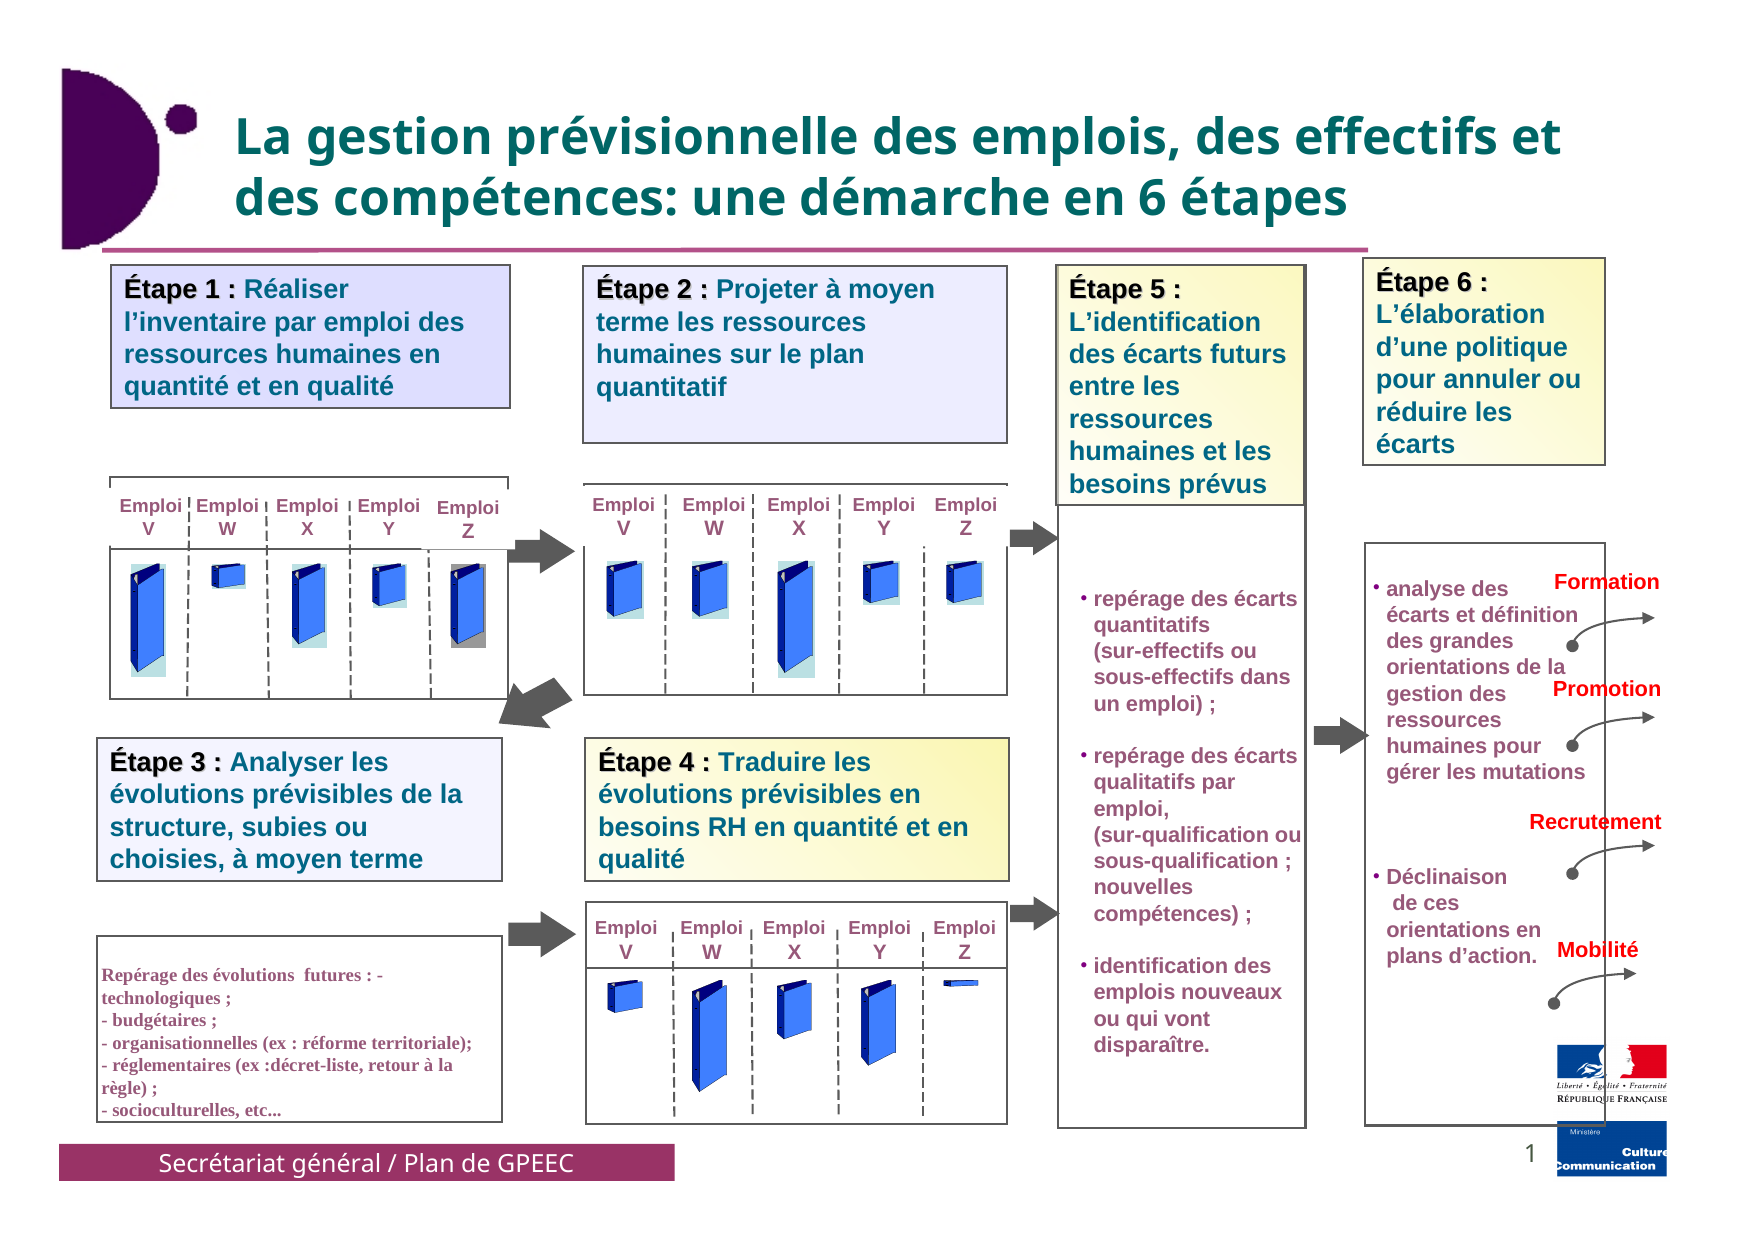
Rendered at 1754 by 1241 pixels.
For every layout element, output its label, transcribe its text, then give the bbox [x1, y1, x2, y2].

text_box [1314, 718, 1368, 753]
title La gestion prévisionnelle des emplois, des effectifs et des compétences: une démarche en 6 étapes [219, 45, 1605, 236]
text_box Emploi X [748, 485, 833, 546]
text_box Emploi V [573, 485, 663, 546]
text_box [509, 913, 575, 956]
text_box Emploi X [744, 909, 829, 970]
picture [1553, 1036, 1604, 1124]
text_box [584, 546, 1008, 695]
text_box Étape 6 : L’élaboration d’une politique pour annuler ou réduire les écarts [1363, 257, 1605, 466]
text_box Emploi Z [915, 486, 1017, 547]
text_box Étape 1 : Réaliser l’inventaire par emploi des ressources humaines en quantité et en qualité [111, 265, 510, 408]
text_box Étape 2 : Projeter à moyen terme les ressources humaines sur le plan quantitatif [583, 265, 1007, 444]
chart [372, 563, 408, 609]
chart [130, 563, 167, 678]
text_box Repérage des évolutions futures : -technologiques ; - budgétaires ; - organisationnelles (ex : réforme territoriale); - réglementaires (ex :décret-liste, retour à la règle) ; - socioculturelles, etc... [88, 956, 492, 1150]
text_box Formation [1541, 560, 1674, 600]
text_box Emploi W [663, 485, 748, 546]
text_box [109, 477, 509, 489]
text_box [1010, 522, 1058, 554]
text_box Emploi W [661, 909, 744, 970]
text_box Étape 4 : Traduire les évolutions prévisibles en besoins RH en quantité et en qualité [585, 738, 1009, 881]
text_box [109, 530, 574, 728]
text_box Emploi X [259, 487, 341, 546]
chart [863, 560, 901, 605]
text_box repérage des écarts quantitatifs (sur-effectifs ou sous-effectifs dans un emploi) ; repérage des écarts qualitatifs par emploi, (sur-qualification ou sous-qualification ; nouvelles compétences) ; identification des emplois nouveaux ou qui vont disparaître. [1067, 578, 1315, 1063]
chart [861, 980, 899, 1070]
text_box Emploi Z [914, 909, 1015, 970]
text_box Étape 5 : L’identification des écarts futurs entre les ressources humaines et les besoins prévus [1056, 265, 1304, 506]
chart [211, 563, 247, 590]
text_box Étape 3 : Analyser les évolutions prévisibles de la structure, subies ou choisies, à moyen terme [96, 738, 502, 881]
chart [606, 560, 644, 620]
chart [777, 560, 815, 679]
chart [946, 560, 984, 605]
chart [692, 560, 730, 620]
chart [450, 563, 486, 649]
text_box Promotion [1540, 668, 1675, 708]
chart [607, 980, 645, 1015]
chart [943, 980, 981, 987]
text_box Emploi Y [829, 909, 914, 970]
text_box Mobilité [1544, 929, 1652, 968]
text_box Emploi V [100, 487, 197, 546]
chart [777, 980, 814, 1042]
text_box analyse des écarts et définition des grandes orientations de la gestion des ressources humaines pour gérer les mutations Déclinaison de ces orientations en plans d’action. [1359, 568, 1600, 974]
chart [292, 563, 327, 649]
text_box Recrutement [1516, 801, 1675, 841]
text_box Emploi V [576, 909, 661, 970]
text_box Emploi Z [421, 489, 516, 550]
text_box [1011, 898, 1058, 929]
chart [692, 980, 730, 1098]
text_box Emploi Y [833, 485, 935, 546]
text_box Emploi Y [341, 487, 437, 546]
picture [1553, 1036, 1670, 1182]
text_box Emploi W [197, 487, 259, 546]
picture [59, 59, 221, 262]
